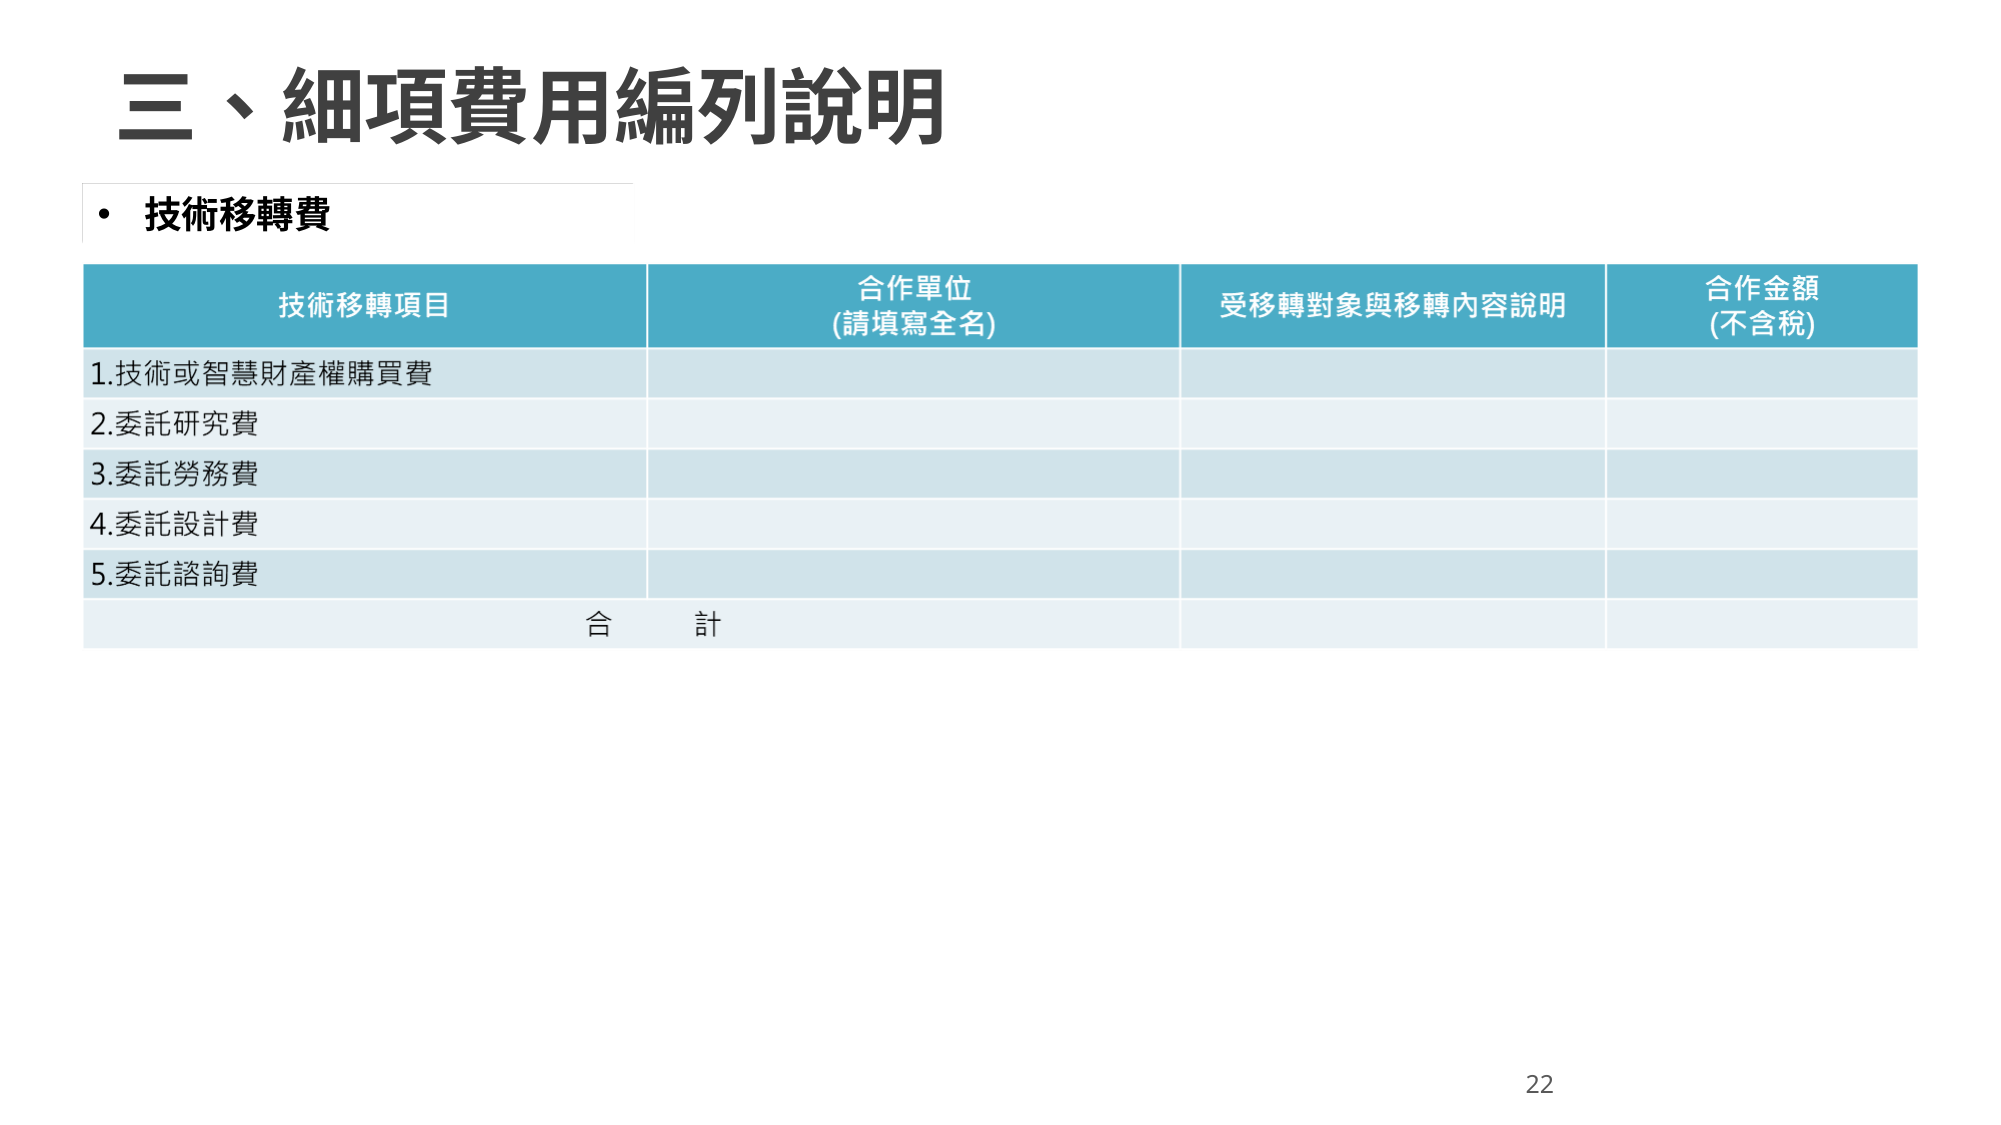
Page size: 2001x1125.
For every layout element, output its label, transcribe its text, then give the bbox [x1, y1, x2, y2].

picture [82, 261, 1919, 659]
title 三、細項費用編列說明 [99, 56, 1900, 166]
text_box <編號> [1510, 1061, 1961, 1097]
text_box 技術移轉費 [82, 183, 635, 245]
